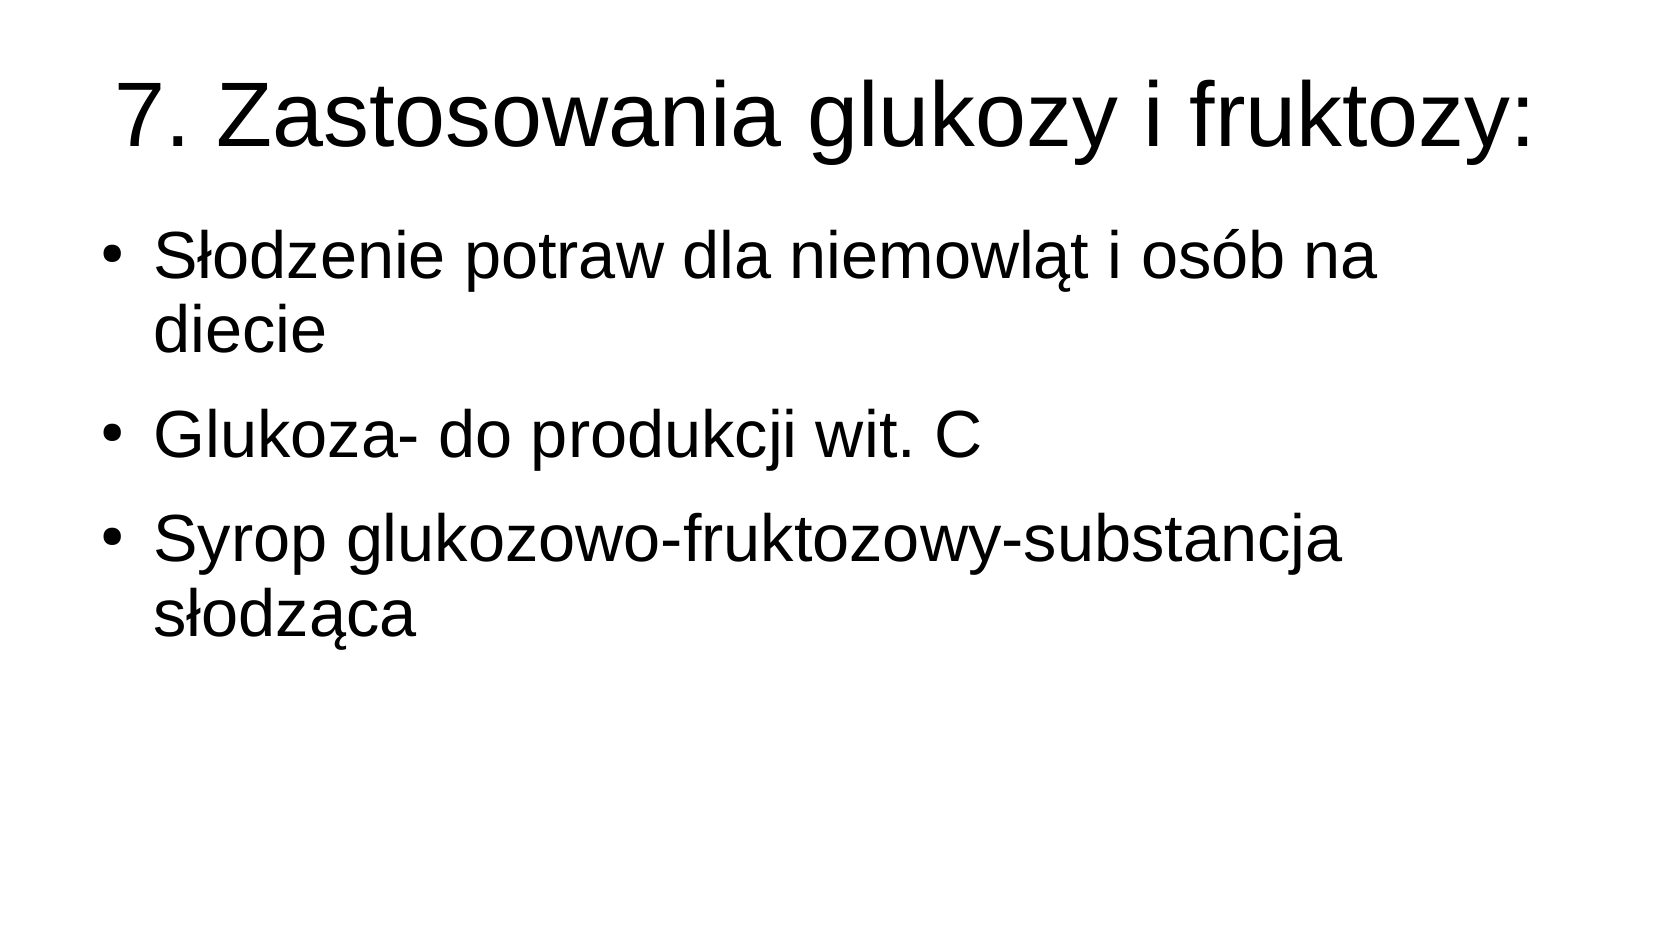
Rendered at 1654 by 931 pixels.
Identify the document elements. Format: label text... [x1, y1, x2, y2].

title 7. Zastosowania glukozy i fruktozy: [82, 37, 1571, 193]
list Słodzenie potraw dla niemowląt i osób na diecie Glukoza- do produkcji wit. C Syrop glukozowo-fruktozowy-substancja słodząca [82, 217, 1571, 758]
